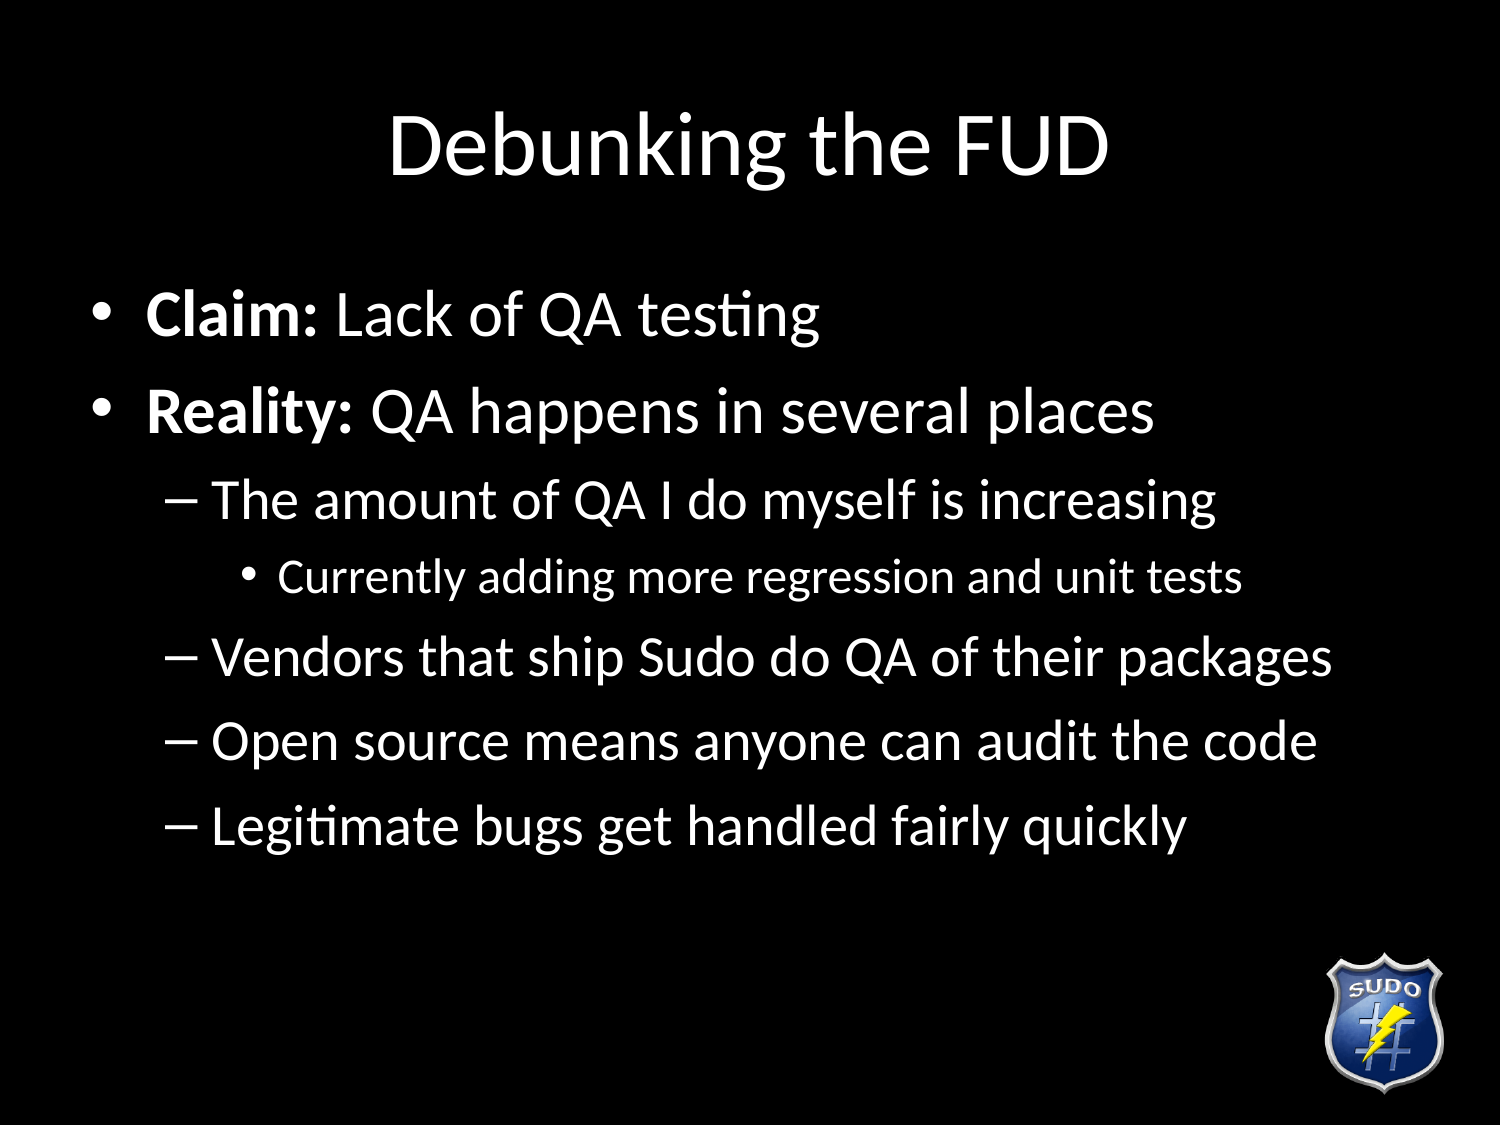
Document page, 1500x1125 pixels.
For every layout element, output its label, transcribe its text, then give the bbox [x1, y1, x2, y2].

list Claim: Lack of QA testing Reality: QA happens in several places The amount of QA I do myself is increasing Currently adding more regression and unit tests Vendors that ship Sudo do QA of their packages Open source means anyone can audit the code Legitimate bugs get handled fairly quickly [75, 262, 1426, 1005]
picture [1315, 949, 1453, 1103]
title Debunking the FUD [75, 45, 1426, 233]
